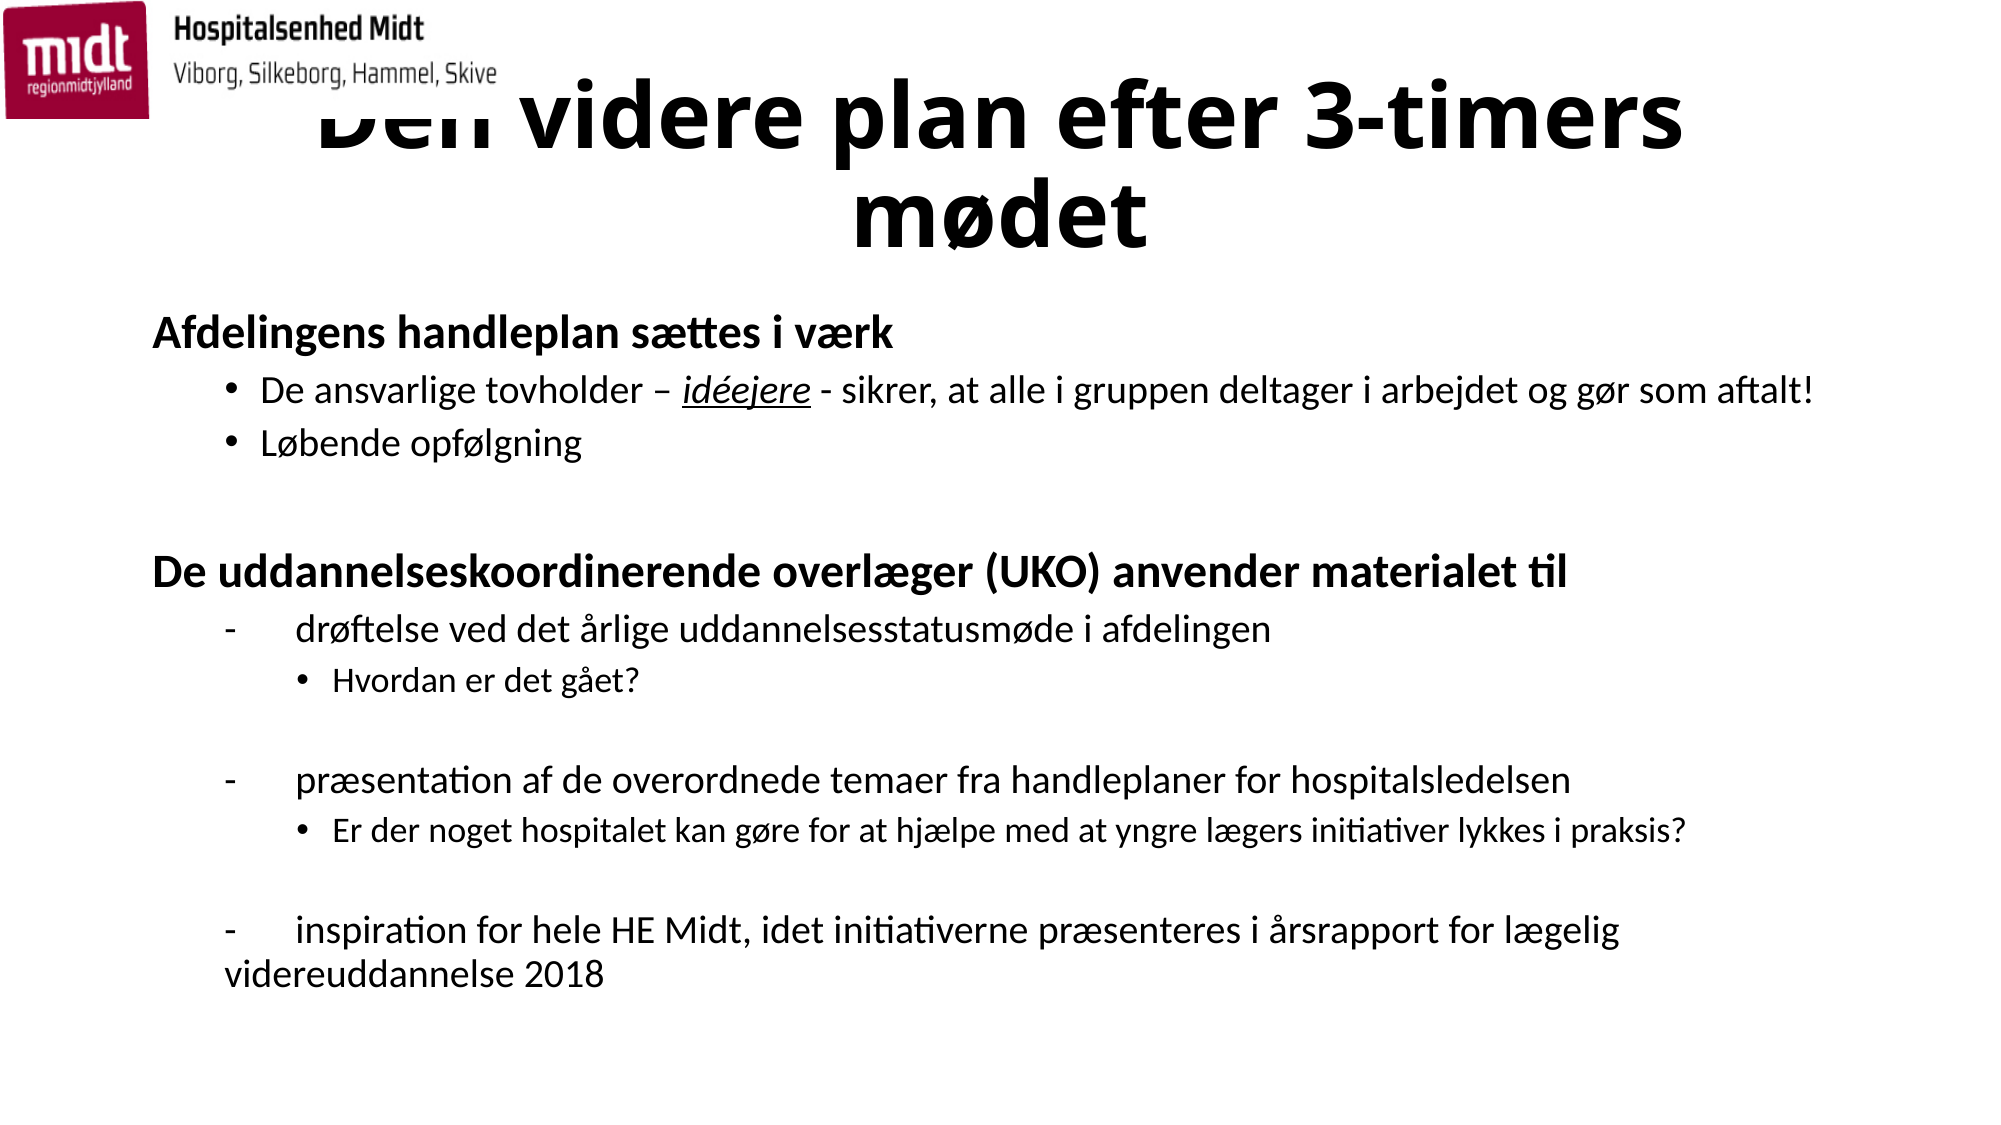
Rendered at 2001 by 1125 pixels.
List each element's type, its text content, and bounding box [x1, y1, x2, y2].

title Den videre plan efter 3-timers mødet [137, 59, 1863, 278]
list Afdelingens handleplan sættes i værk De ansvarlige tovholder – idéejere - sikrer, at alle i gruppen deltager i arbejdet og gør som aftalt! Løbende opfølgning De uddannelseskoordinerende overlæger (UKO) anvender materialet til - drøftelse ved det årlige uddannelsesstatusmøde i afdelingen Hvordan er det gået? - præsentation af de overordnede temaer fra handleplaner for hospitalsledelsen Er der noget hospitalet kan gøre for at hjælpe med at yngre lægers initiativer lykkes i praksis? - inspiration for hele HE Midt, idet initiativerne præsenteres i årsrapport for lægelig videreuddannelse 2018 [137, 299, 1863, 1014]
picture [0, 0, 510, 119]
